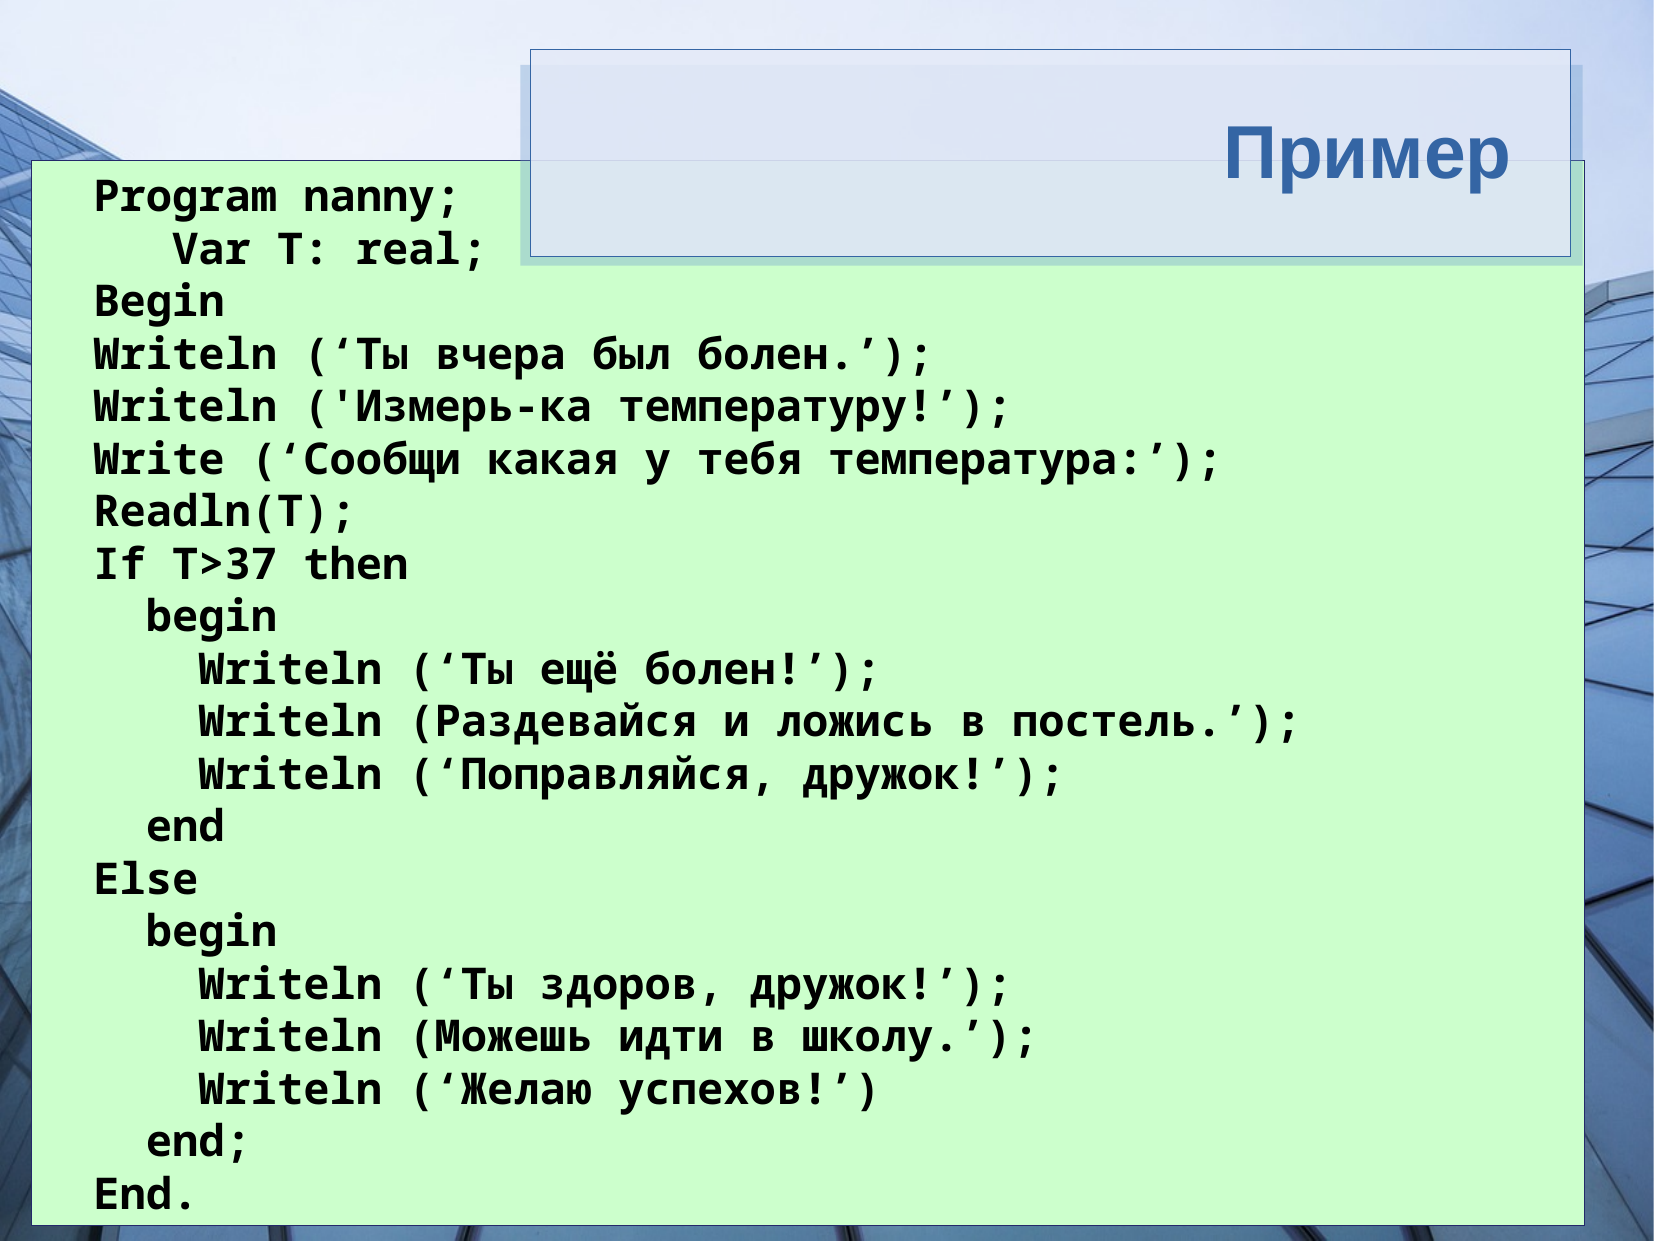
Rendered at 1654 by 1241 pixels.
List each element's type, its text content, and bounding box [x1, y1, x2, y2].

picture [0, 0, 1654, 1241]
text_box Program nanny; Var T: real; Begin Writeln (‘Ты вчера был болен.’); Writeln ('Измерь-ка температуру!’); Write (‘Сообщи какая у тебя температура:’); Readln(T); If T>37 then begin Writeln (‘Ты ещё болен!’); Writeln (Раздевайся и ложись в постель.’); Writeln (‘Поправляйся, дружок!’); end Else begin Writeln (‘Ты здоров, дружок!’); Writeln (Можешь идти в школу.’); Writeln (‘Желаю успехов!’) end; End. [31, 160, 1585, 1226]
text_box [520, 64, 1583, 266]
title Пример [530, 49, 1571, 257]
